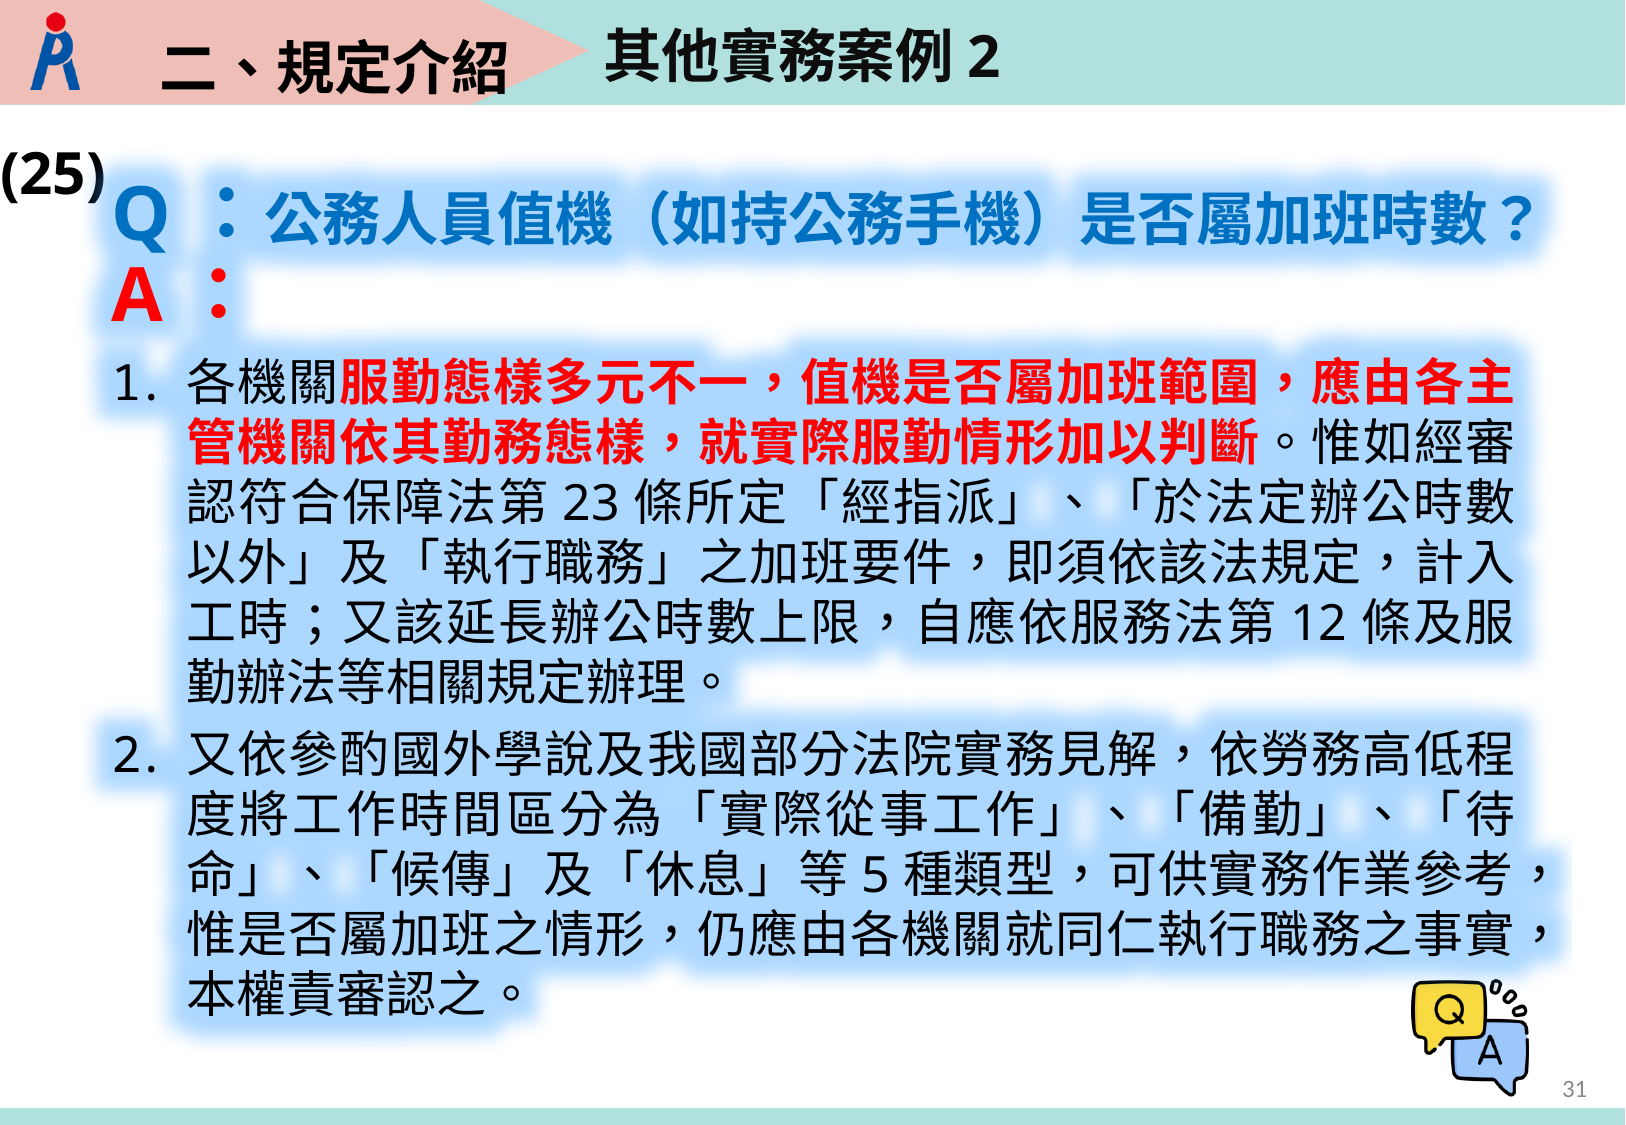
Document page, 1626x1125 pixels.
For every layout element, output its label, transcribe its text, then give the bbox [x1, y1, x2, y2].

picture [30, 12, 80, 90]
text_box [0, 1107, 1625, 1125]
picture [1411, 1046, 1529, 1097]
text_box 二、規定介紹(25) [0, 0, 588, 105]
slide_number <編號> [1236, 1057, 1603, 1107]
text_box Q：公務人員值機（如持公務手機）是否屬加班時數？ A： 各機關服勤態樣多元不一，值機是否屬加班範圍，應由各主管機關依其勤務態樣，就實際服勤情形加以判斷。惟如經審認符合保障法第23條所定「經指派」、「於法定辦公時數以外」及「執行職務」之加班要件，即須依該法規定，計入工時；又該延長辦公時數上限，自應依服務法第12條及服勤辦法等相關規定辦理。 又依參酌國外學說及我國部分法院實務見解，依勞務高低程度將工作時間區分為「實際從事工作」、「備勤」、「待命」、「候傳」及「休息」等5種類型，可供實務作業參考，惟是否屬加班之情形，仍應由各機關就同仁執行職務之事實，本權責審認之。 [96, 168, 1530, 1046]
text_box 其他實務案例2 [588, 11, 1237, 97]
text_box [473, 0, 1625, 105]
